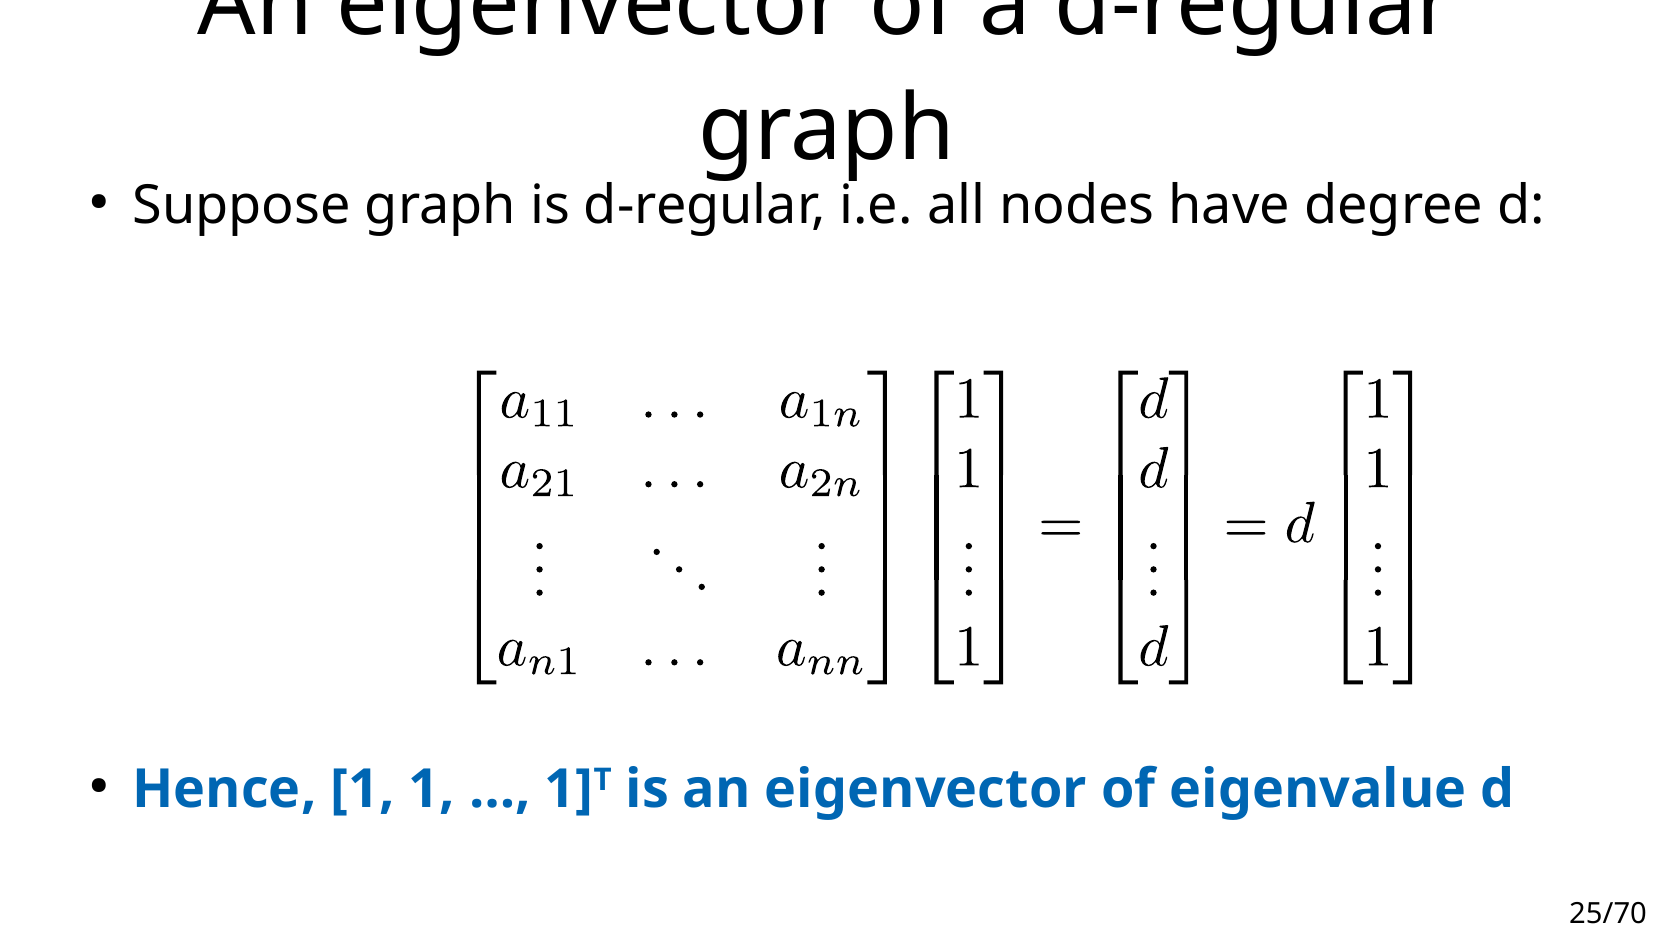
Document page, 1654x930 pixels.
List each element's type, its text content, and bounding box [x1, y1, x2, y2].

list Suppose graph is d-regular, i.e. all nodes have degree d: Hence, [1, 1, …, 1]T is an eigenvector of eigenvalue d [75, 165, 1564, 886]
text_box [457, 370, 1432, 685]
title An eigenvector of a d-regular graph [82, 0, 1571, 126]
